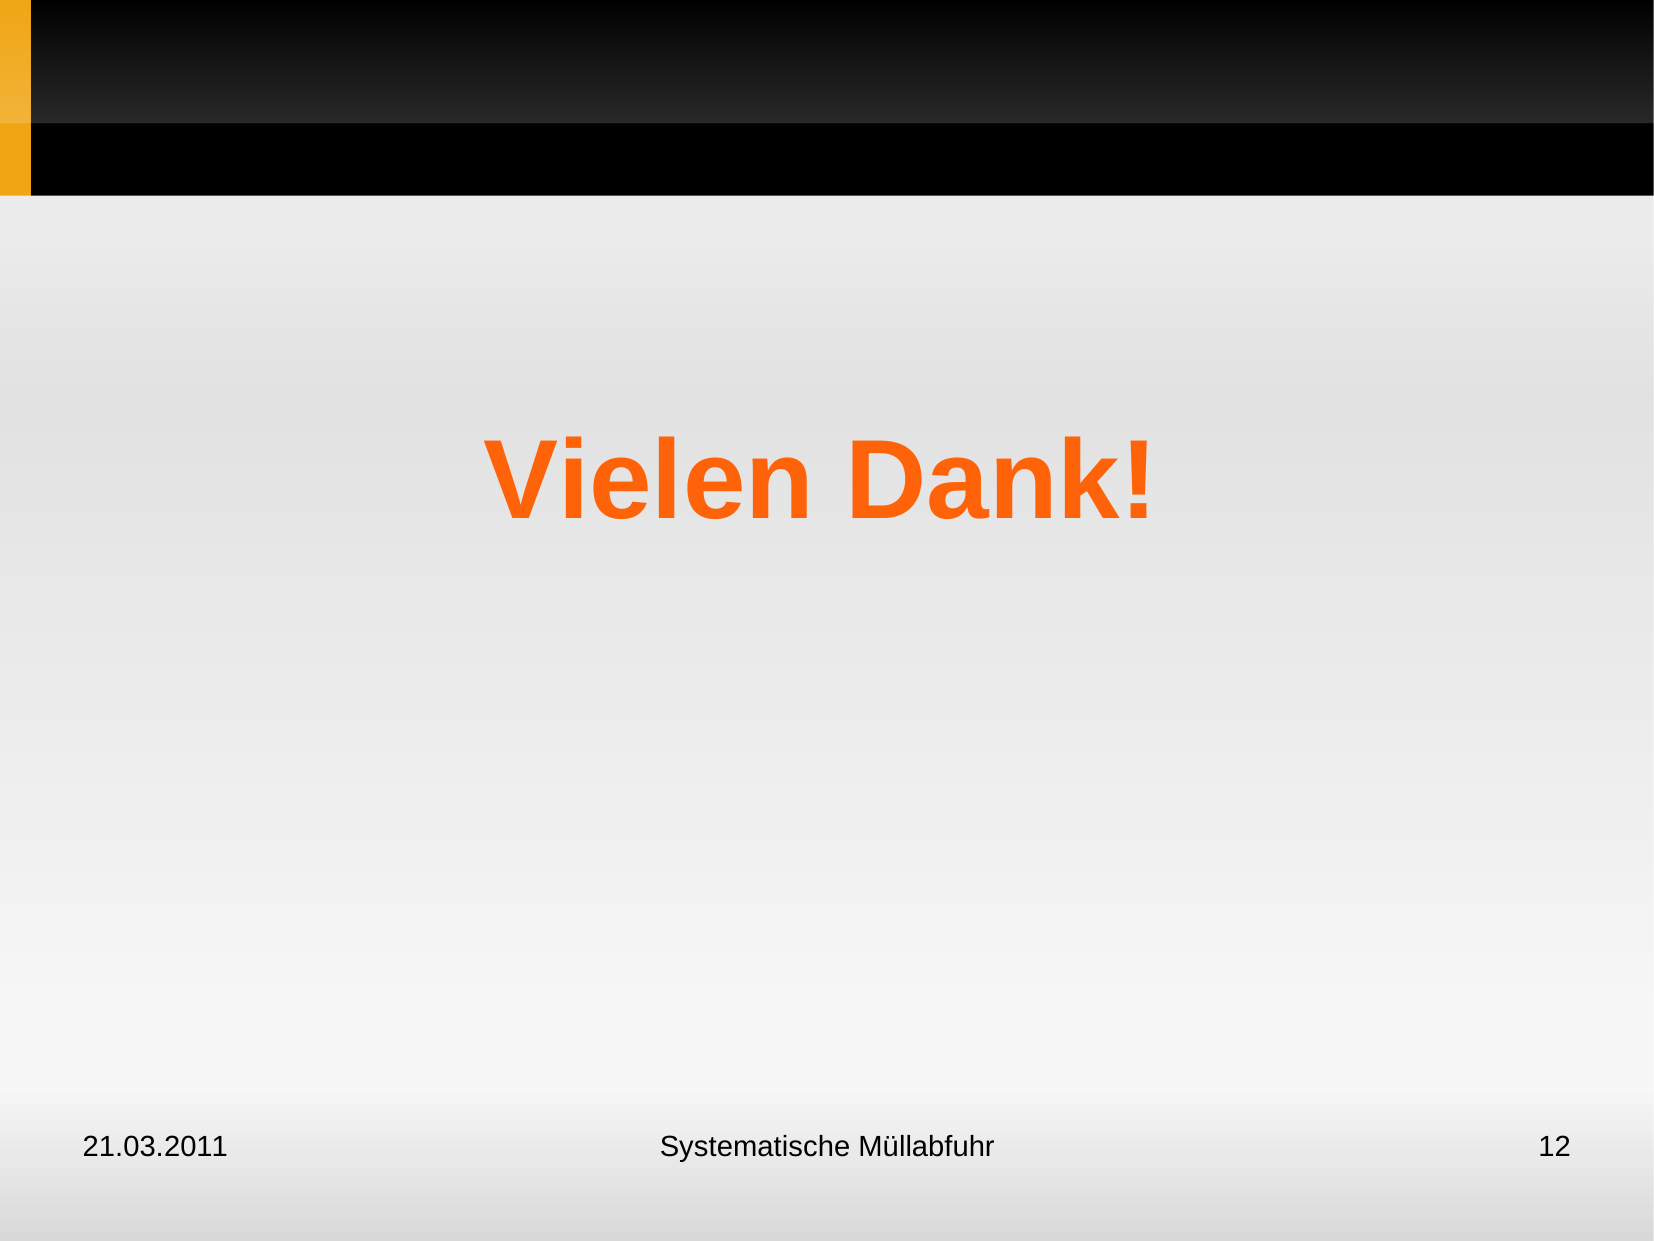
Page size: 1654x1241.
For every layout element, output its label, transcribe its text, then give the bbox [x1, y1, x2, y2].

subtitle Vielen Dank! [76, 7, 1565, 1102]
picture [0, 0, 1654, 1241]
